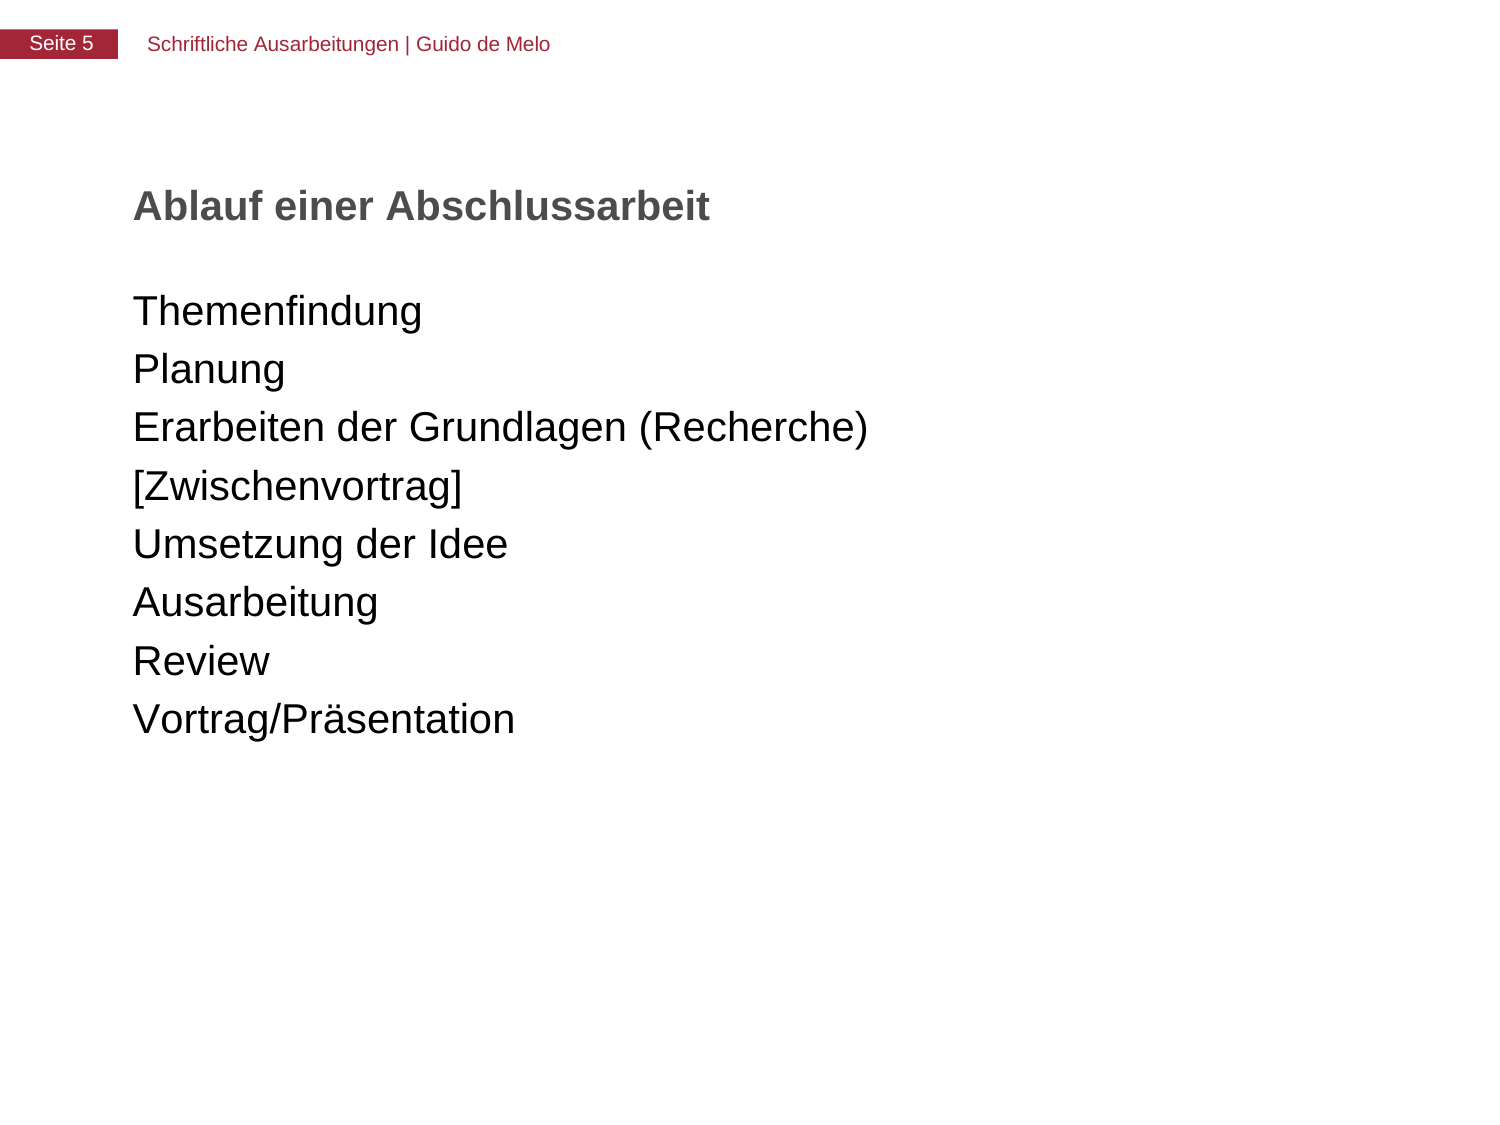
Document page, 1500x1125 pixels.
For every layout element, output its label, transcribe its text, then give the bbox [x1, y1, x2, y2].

list Themenfindung Planung Erarbeiten der Grundlagen (Recherche) [Zwischenvortrag] Umsetzung der Idee Ausarbeitung Review Vortrag/Präsentation [132, 287, 1371, 888]
title Ablauf einer Abschlussarbeit [132, 149, 1413, 258]
